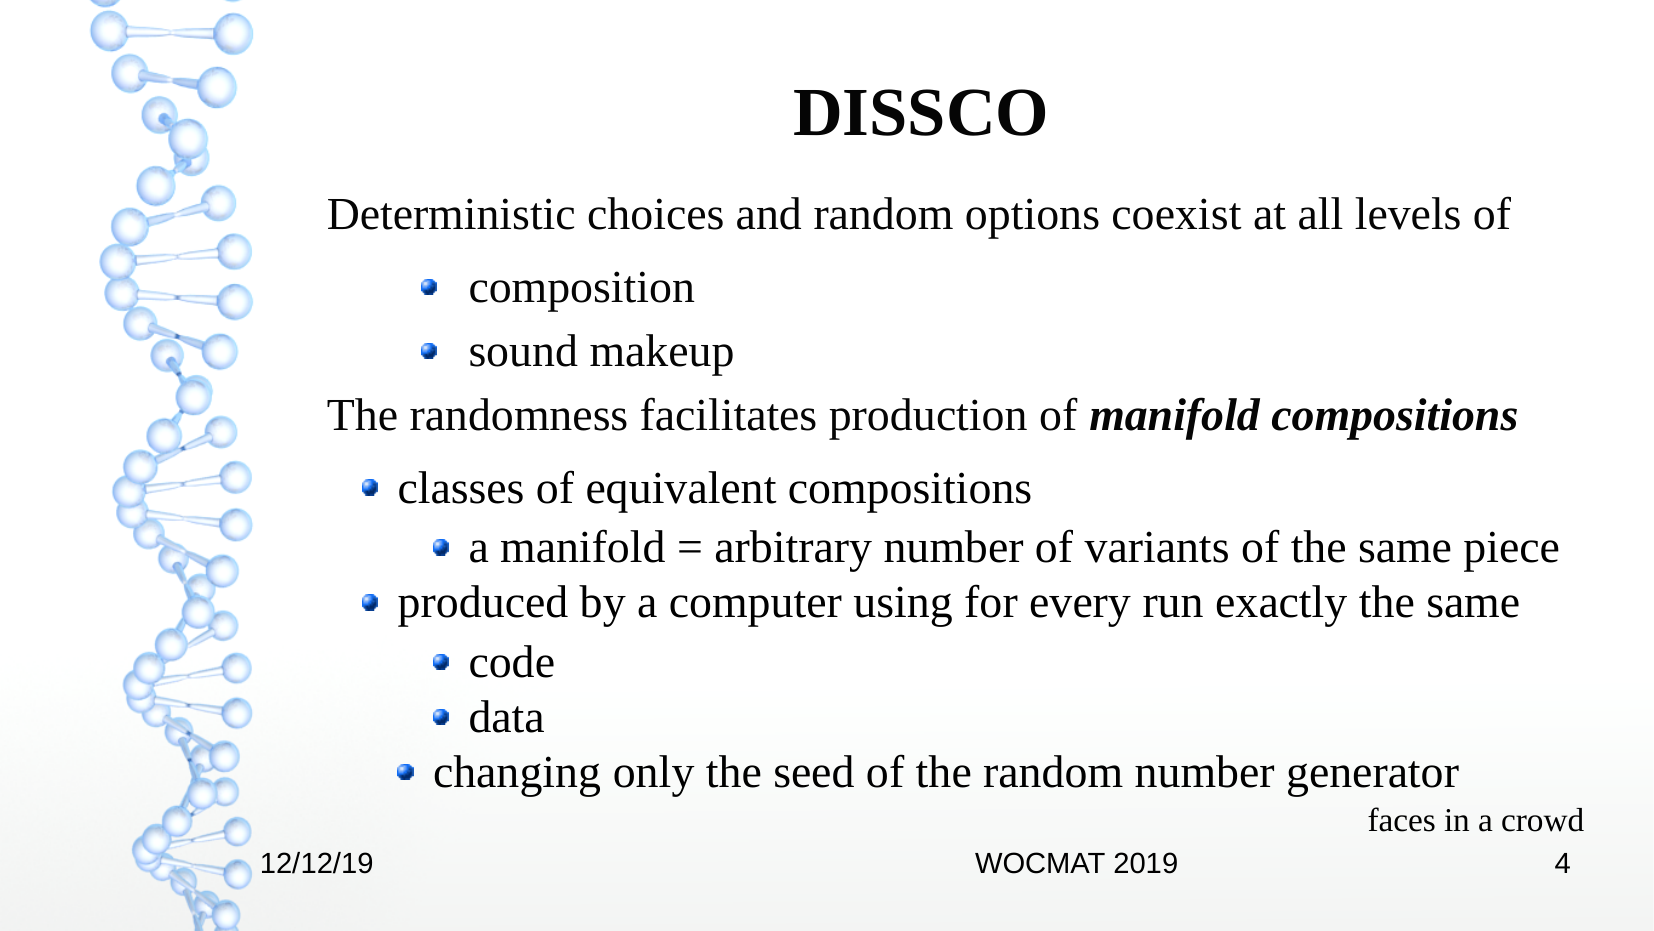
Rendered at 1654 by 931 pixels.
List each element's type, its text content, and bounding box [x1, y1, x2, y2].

picture [0, 0, 1654, 931]
title DISSCO [265, 35, 1595, 189]
list Deterministic choices and random options coexist at all levels of composition sound makeup The randomness facilitates production of manifold compositions classes of equivalent compositions a manifold = arbitrary number of variants of the same piece produced by a computer using for every run exactly the same code data changing only the seed of the random number generator faces in a crowd [255, 188, 1585, 896]
